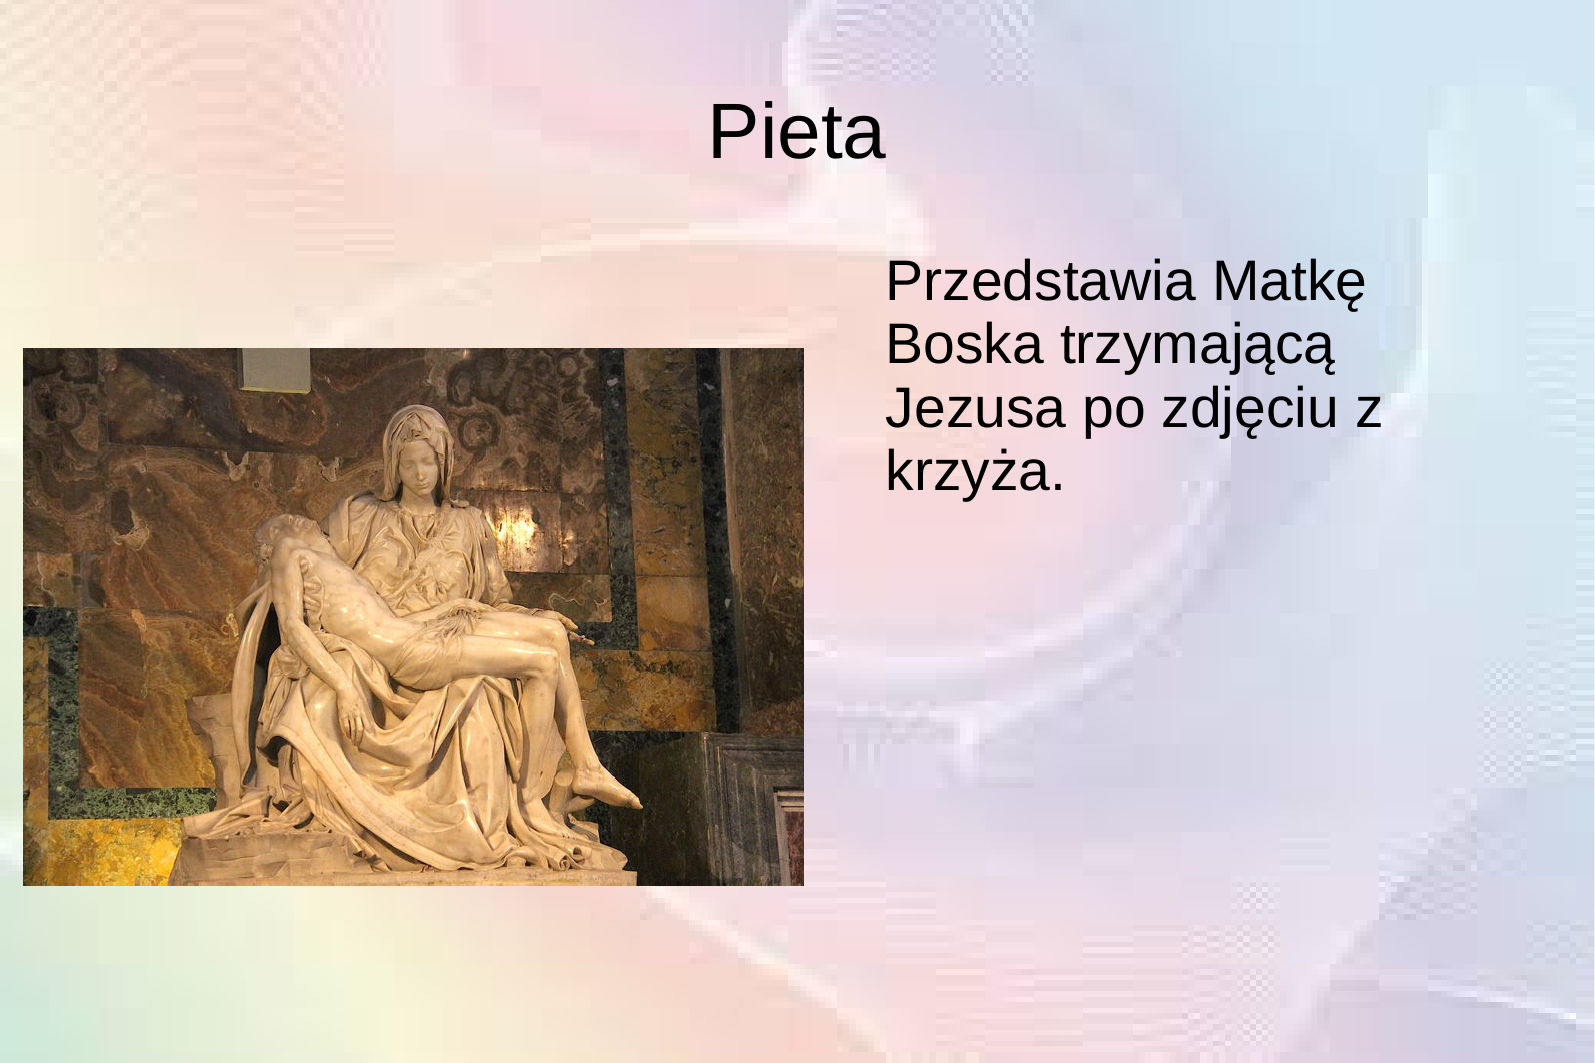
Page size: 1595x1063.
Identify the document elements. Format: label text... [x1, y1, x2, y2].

title Pieta [79, 42, 1515, 220]
picture [0, 0, 1595, 1063]
list Przedstawia Matkę Boska trzymającą Jezusa po zdjęciu z krzyża. [814, 248, 1516, 951]
